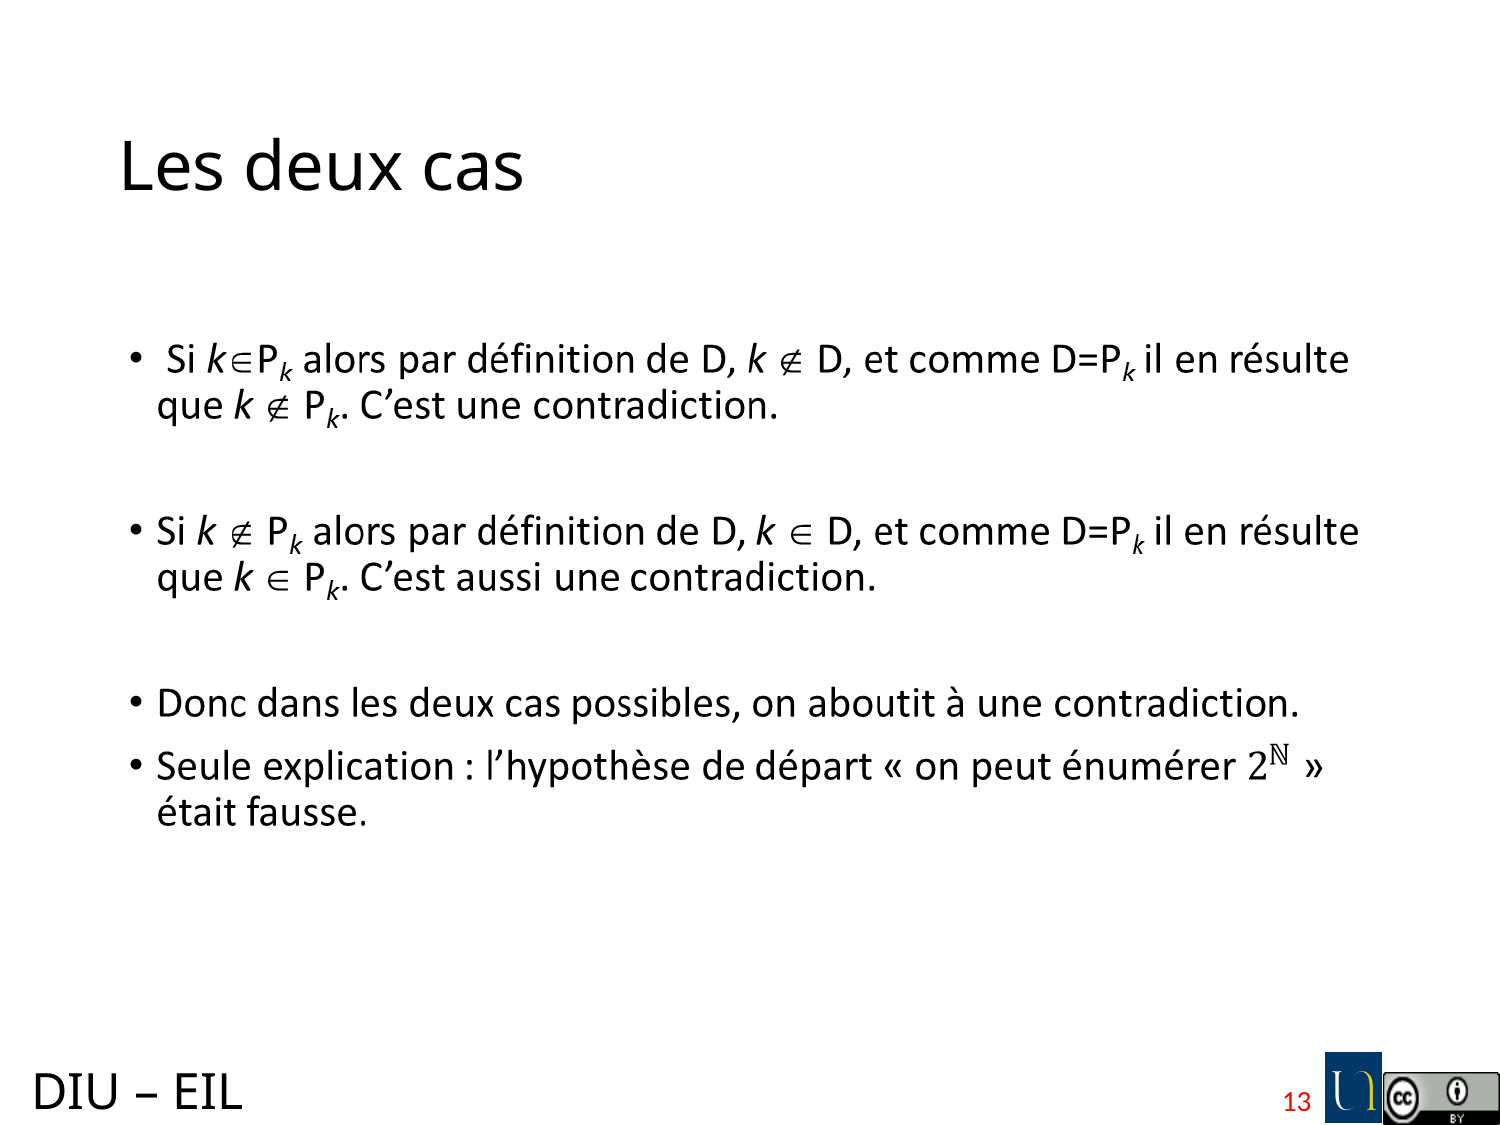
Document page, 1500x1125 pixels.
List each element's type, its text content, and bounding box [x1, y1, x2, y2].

slide_number <numéro> [1240, 1070, 1327, 1125]
picture [1383, 1072, 1500, 1125]
title Les deux cas [103, 59, 1397, 278]
list [103, 316, 1397, 1031]
picture [1325, 1052, 1382, 1123]
